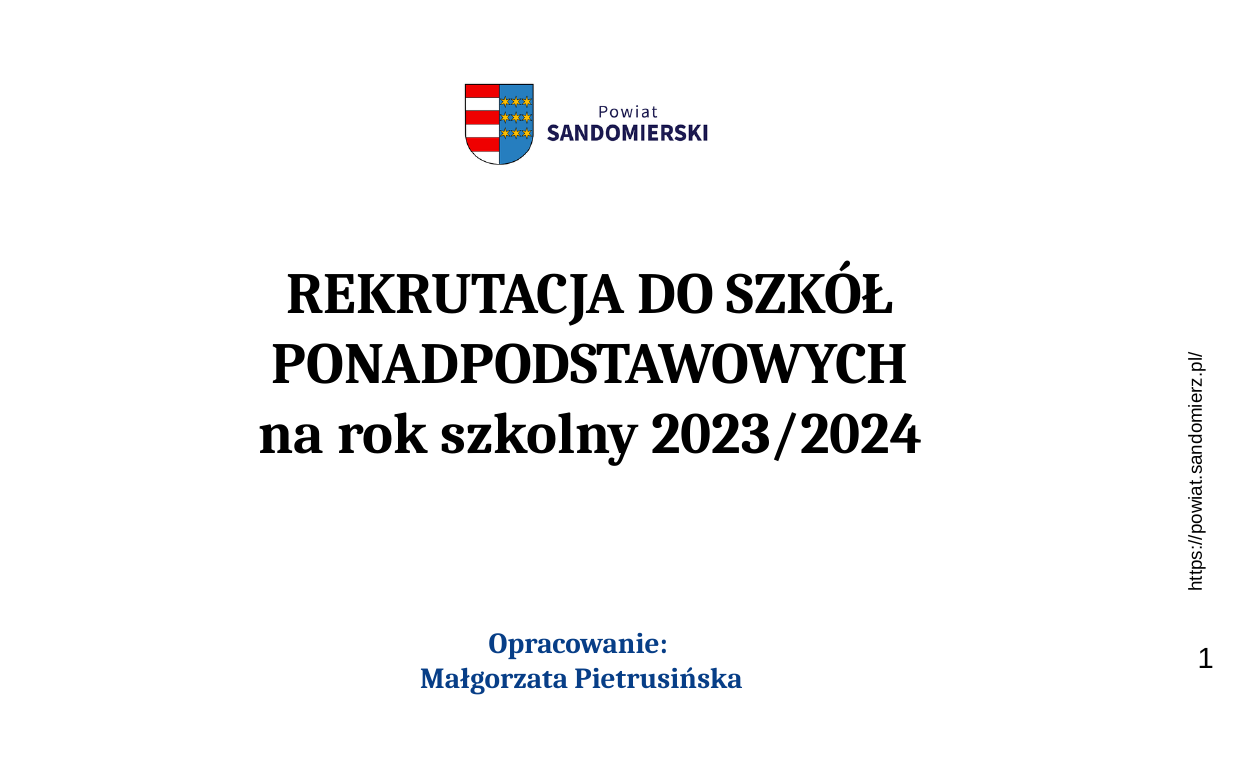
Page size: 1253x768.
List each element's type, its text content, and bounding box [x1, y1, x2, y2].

slide_number <numer> [1168, 632, 1244, 677]
picture [463, 82, 709, 166]
text_box REKRUTACJA DO SZKÓŁ PONADPODSTAWOWYCH na rok szkolny 2023/2024 [129, 248, 1052, 473]
footer https://powiat.sandomierz.pl/ [1175, 330, 1226, 607]
subtitle Opracowanie: Małgorzata Pietrusińska [286, 616, 877, 693]
